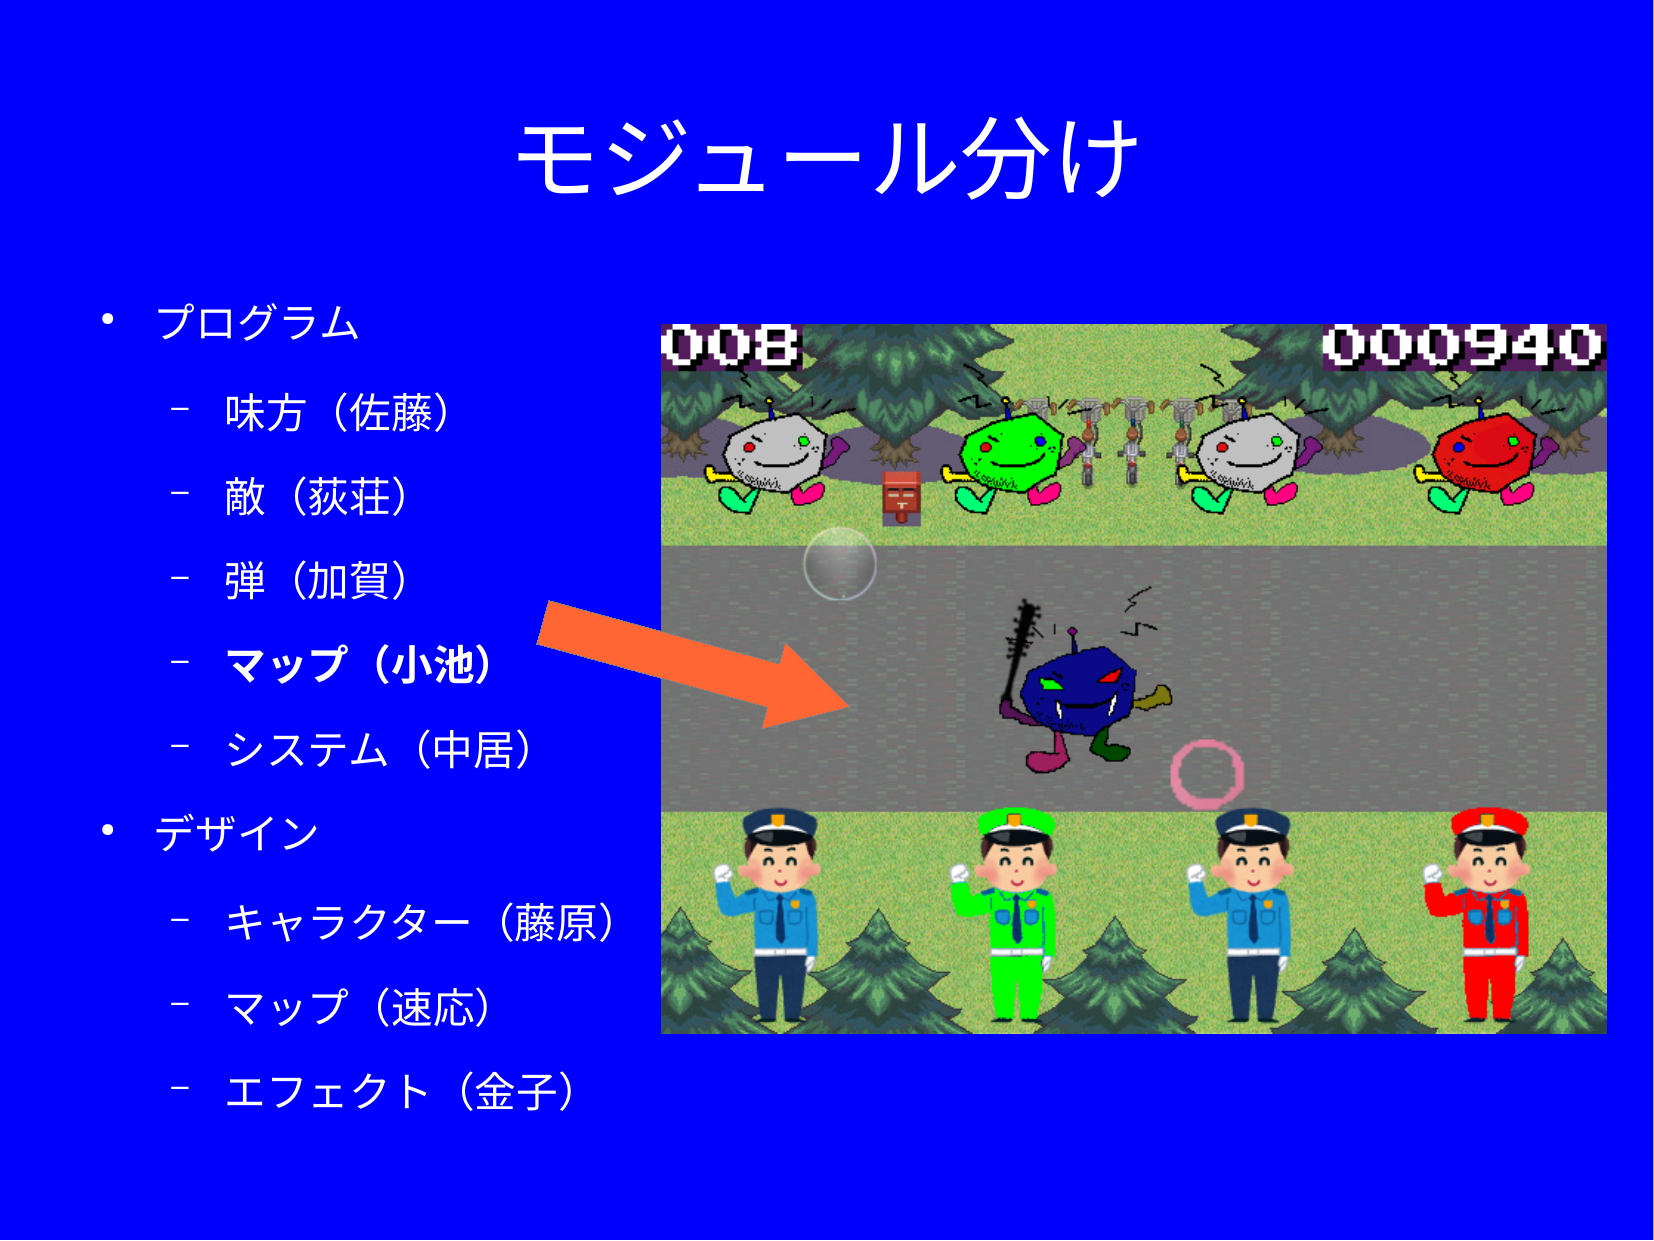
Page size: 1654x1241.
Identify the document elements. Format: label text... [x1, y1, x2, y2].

title モジュール分け [82, 49, 1571, 257]
list プログラム 味方（佐藤） 敵（荻荘） 弾（加賀） マップ（小池） システム（中居） デザイン キャラクター（藤原） マップ（速応） エフェクト（金子） [82, 290, 793, 1134]
text_box [536, 600, 851, 730]
picture [661, 324, 1607, 1034]
